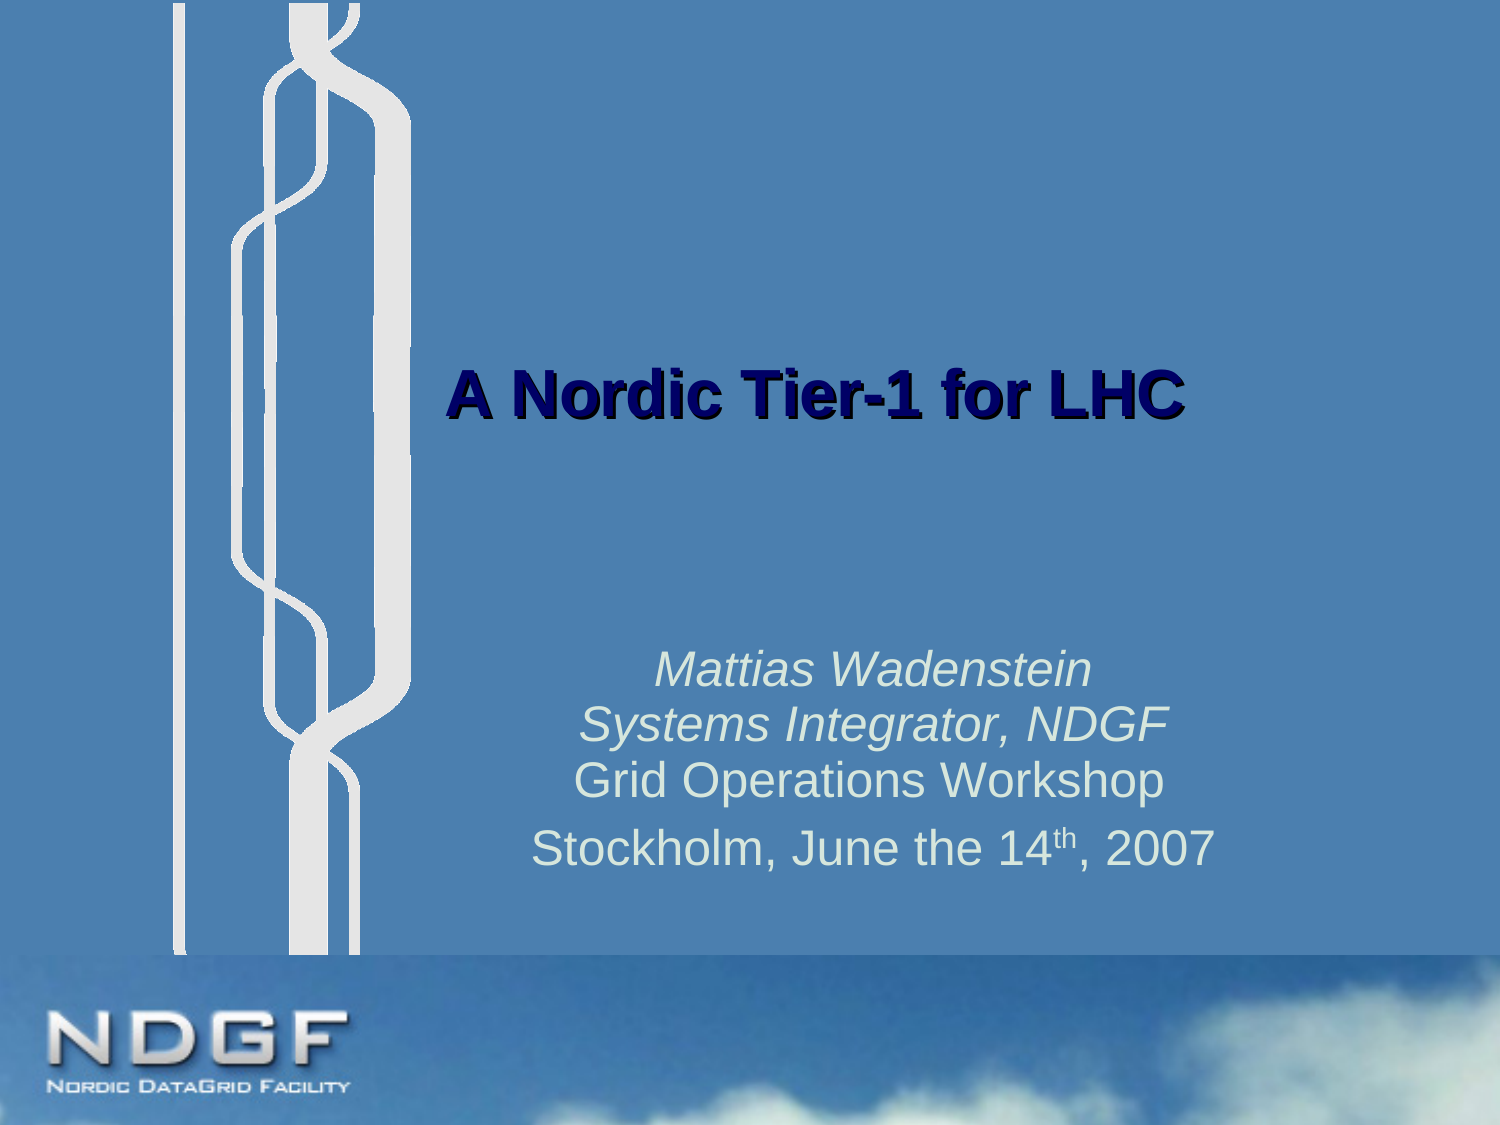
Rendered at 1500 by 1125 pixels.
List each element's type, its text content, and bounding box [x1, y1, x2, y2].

picture [0, 3, 1500, 1125]
title A Nordic Tier-1 for LHC [324, 220, 1306, 568]
subtitle Mattias Wadenstein Systems Integrator, NDGF Grid Operations Workshop Stockholm, June the 14th, 2007 [348, 633, 1399, 921]
